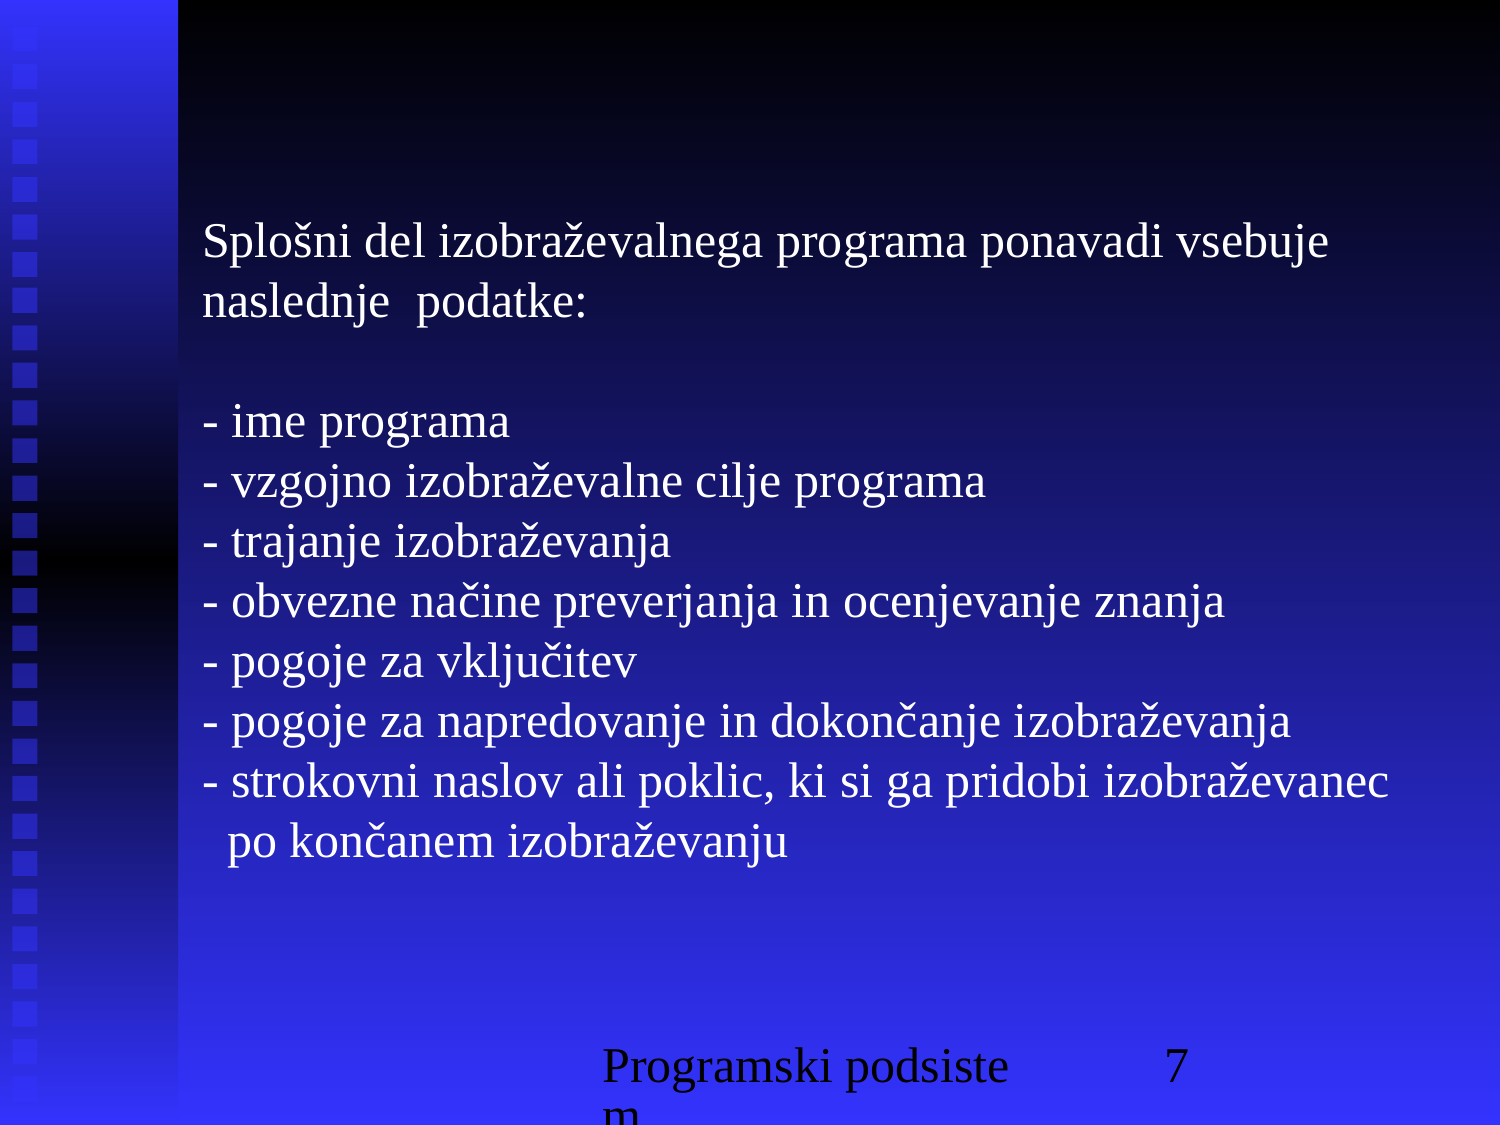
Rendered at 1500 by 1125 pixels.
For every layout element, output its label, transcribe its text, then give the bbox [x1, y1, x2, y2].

text_box Splošni del izobraževalnega programa ponavadi vsebuje naslednje podatke: - ime programa - vzgojno izobraževalne cilje programa - trajanje izobraževanja - obvezne načine preverjanja in ocenjevanje znanja - pogoje za vključitev - pogoje za napredovanje in dokončanje izobraževanja - strokovni naslov ali poklic, ki si ga pridobi izobraževanec po končanem izobraževanju [187, 199, 1438, 876]
